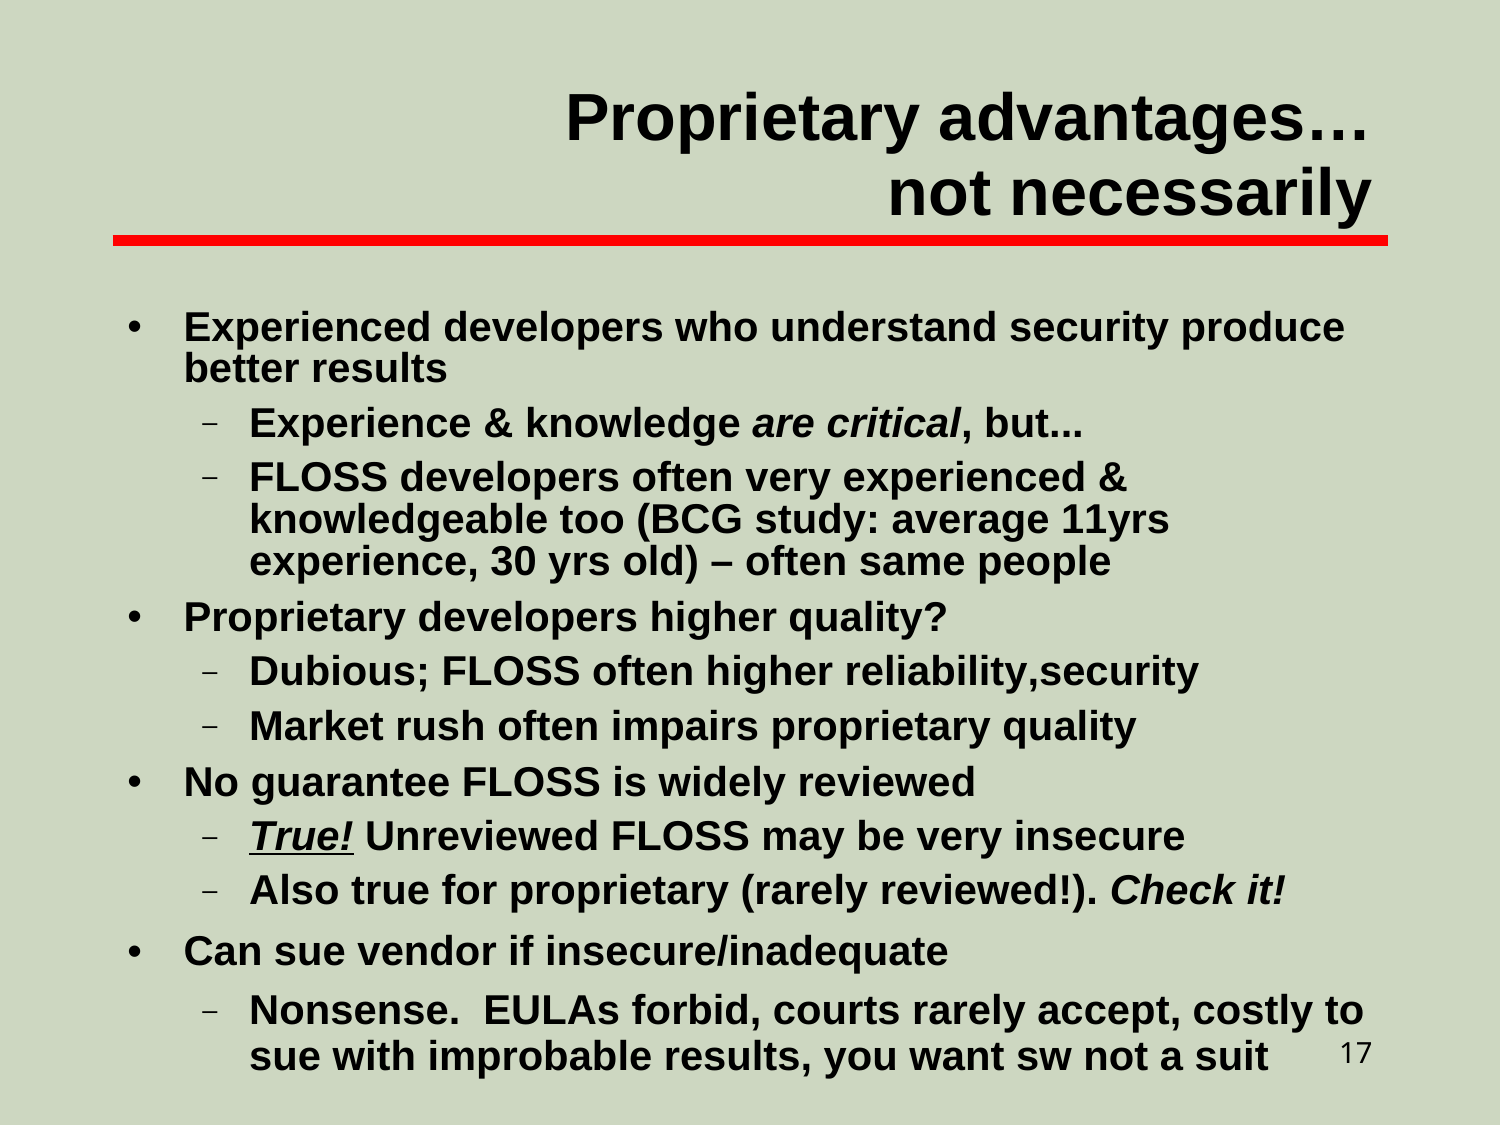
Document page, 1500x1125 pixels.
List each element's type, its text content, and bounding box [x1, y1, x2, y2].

list Experienced developers who understand security produce better results Experience & knowledge are critical, but... FLOSS developers often very experienced & knowledgeable too (BCG study: average 11yrs experience, 30 yrs old) – often same people Proprietary developers higher quality? Dubious; FLOSS often higher reliability,security Market rush often impairs proprietary quality No guarantee FLOSS is widely reviewed True! Unreviewed FLOSS may be very insecure Also true for proprietary (rarely reviewed!). Check it! Can sue vendor if insecure/inadequate Nonsense. EULAs forbid, courts rarely accept, costly to sue with improbable results, you want sw not a suit [112, 299, 1388, 1106]
title Proprietary advantages… not necessarily [337, 72, 1388, 238]
